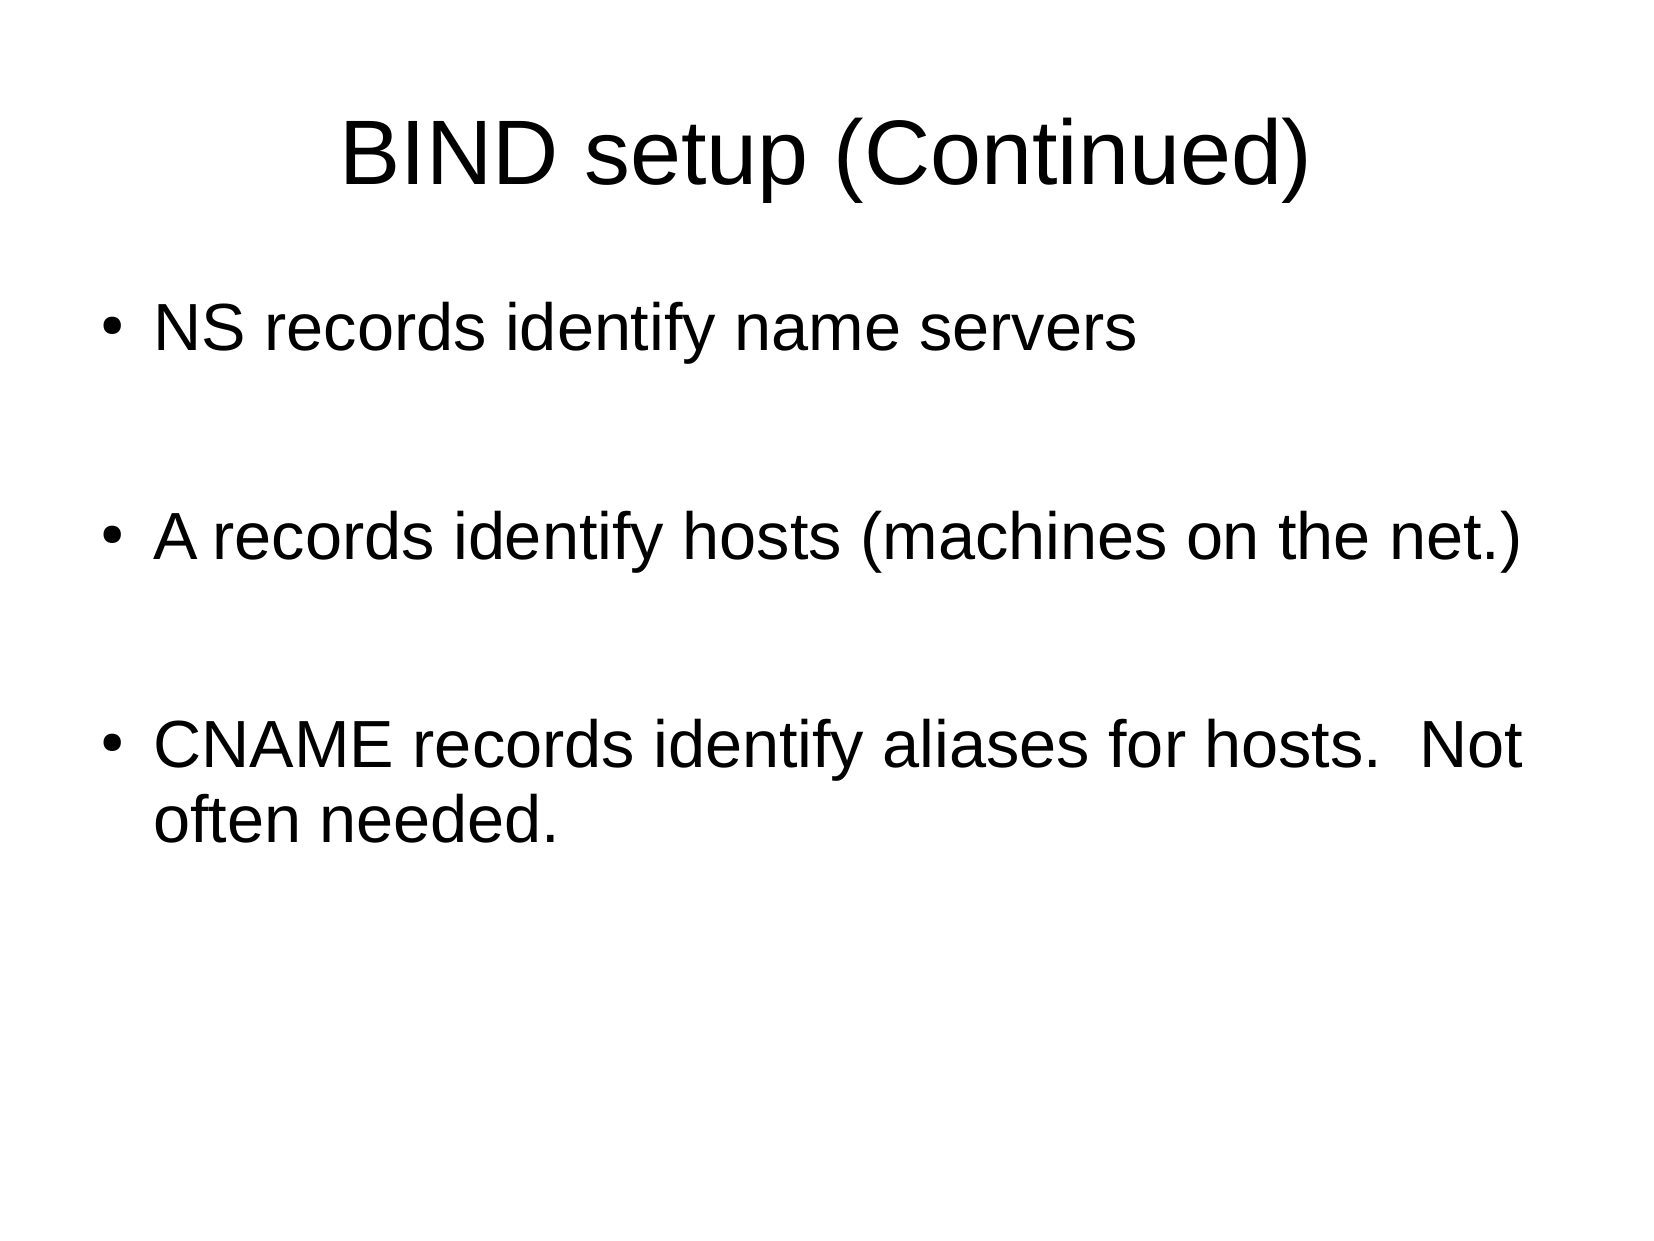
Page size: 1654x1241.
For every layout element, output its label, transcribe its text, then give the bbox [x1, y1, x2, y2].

title BIND setup (Continued) [82, 49, 1571, 257]
list NS records identify name servers A records identify hosts (machines on the net.) CNAME records identify aliases for hosts. Not often needed. [82, 290, 1571, 1010]
